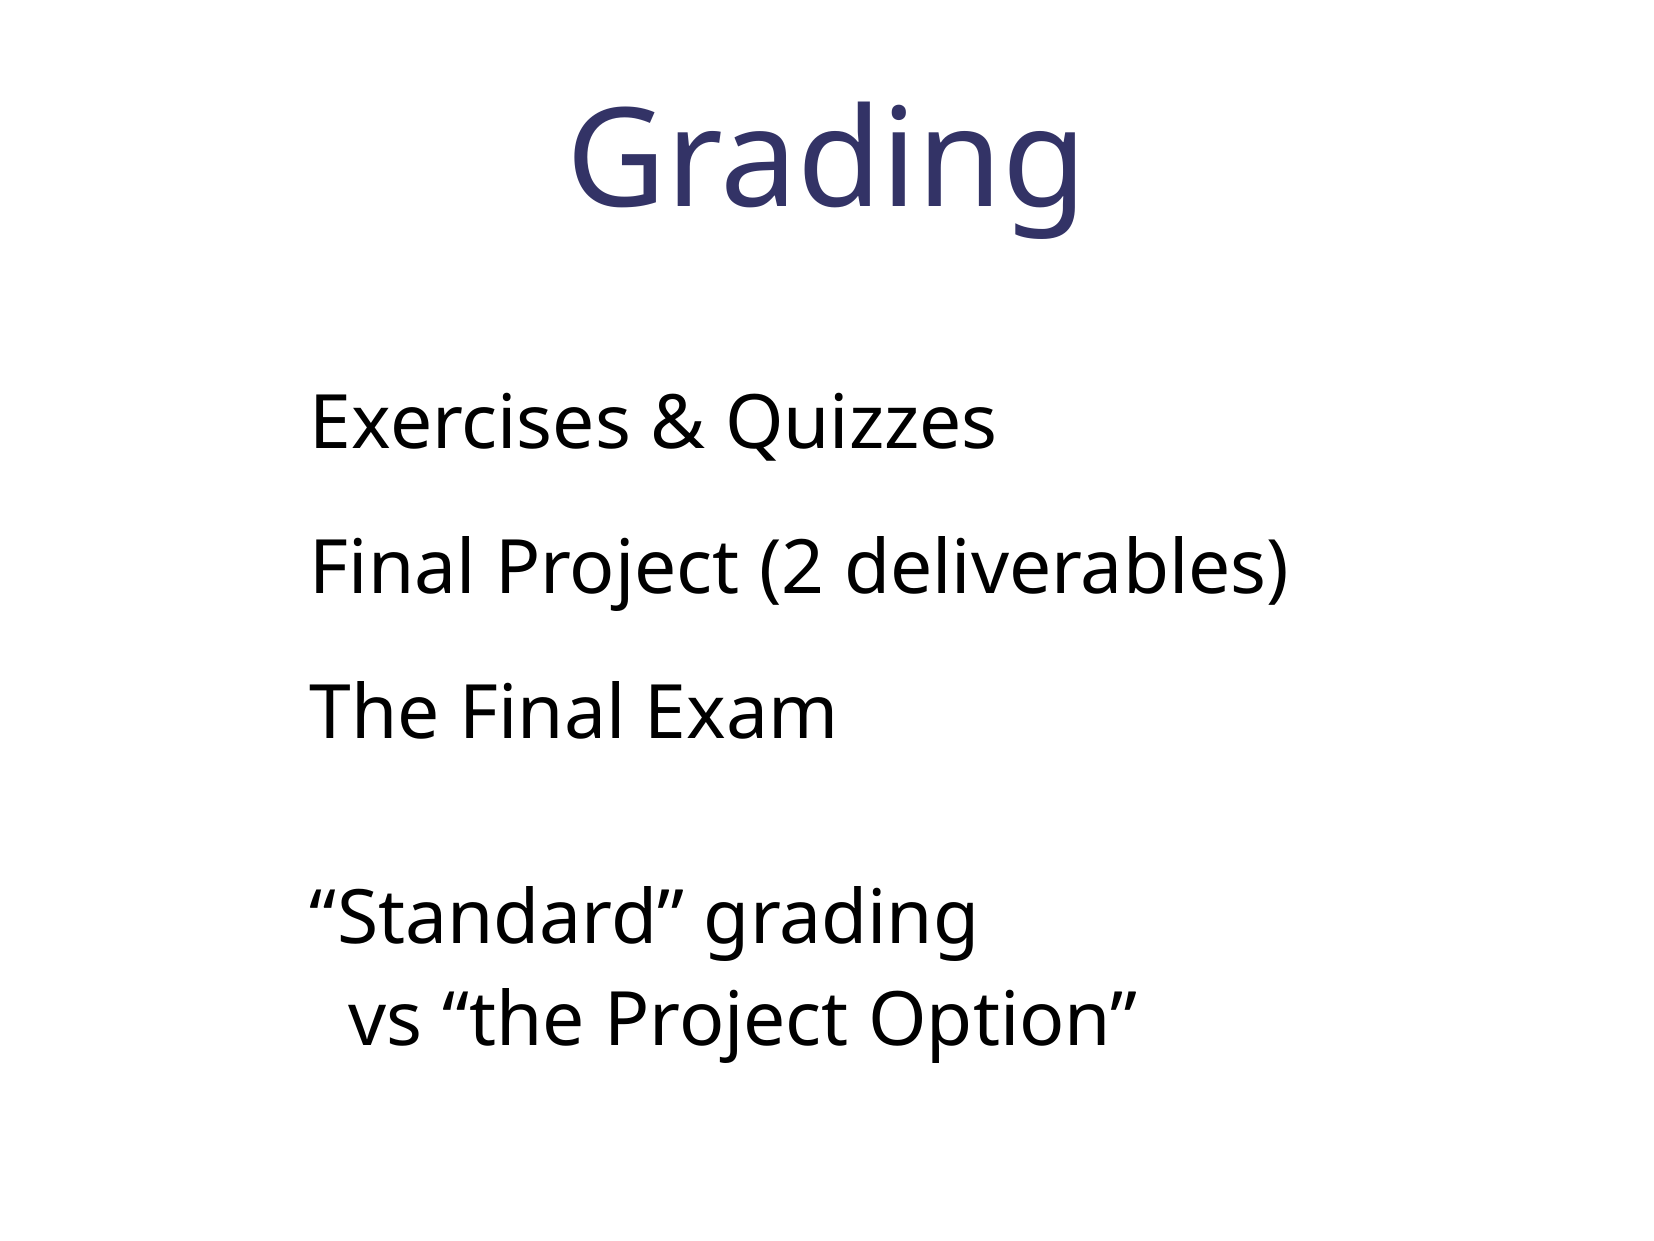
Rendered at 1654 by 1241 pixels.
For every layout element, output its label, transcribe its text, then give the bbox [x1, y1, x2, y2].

text_box Exercises & Quizzes Final Project (2 deliverables) The Final Exam “Standard” grading vs “the Project Option” [295, 361, 1406, 1000]
title Grading [82, 49, 1571, 257]
